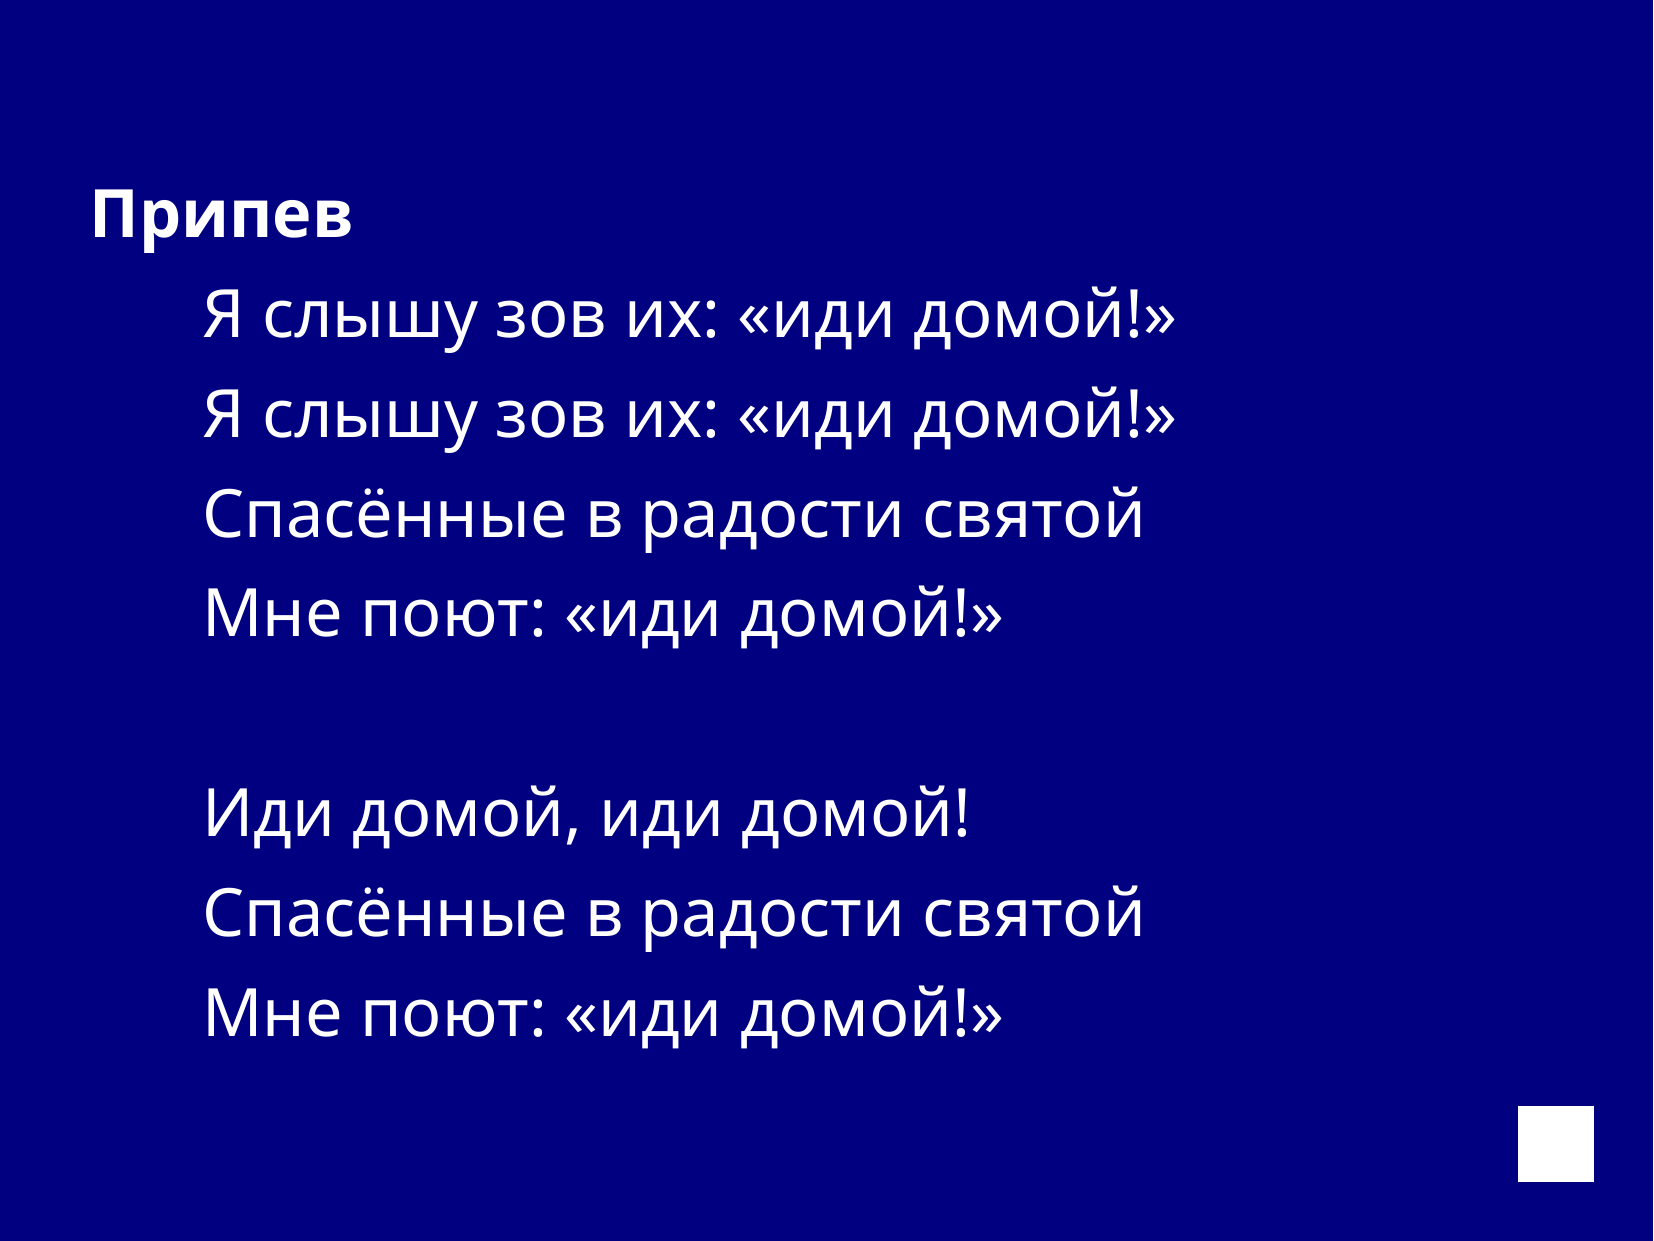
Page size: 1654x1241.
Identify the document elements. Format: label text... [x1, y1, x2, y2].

text_box Припев Я слышу зов их: «иди домой!» Я слышу зов их: «иди домой!» Спасённые в радости святой Мне поют: «иди домой!» Иди домой, иди домой! Спасённые в радости святой Мне поют: «иди домой!» [75, 150, 1576, 1163]
text_box [1518, 1106, 1594, 1182]
